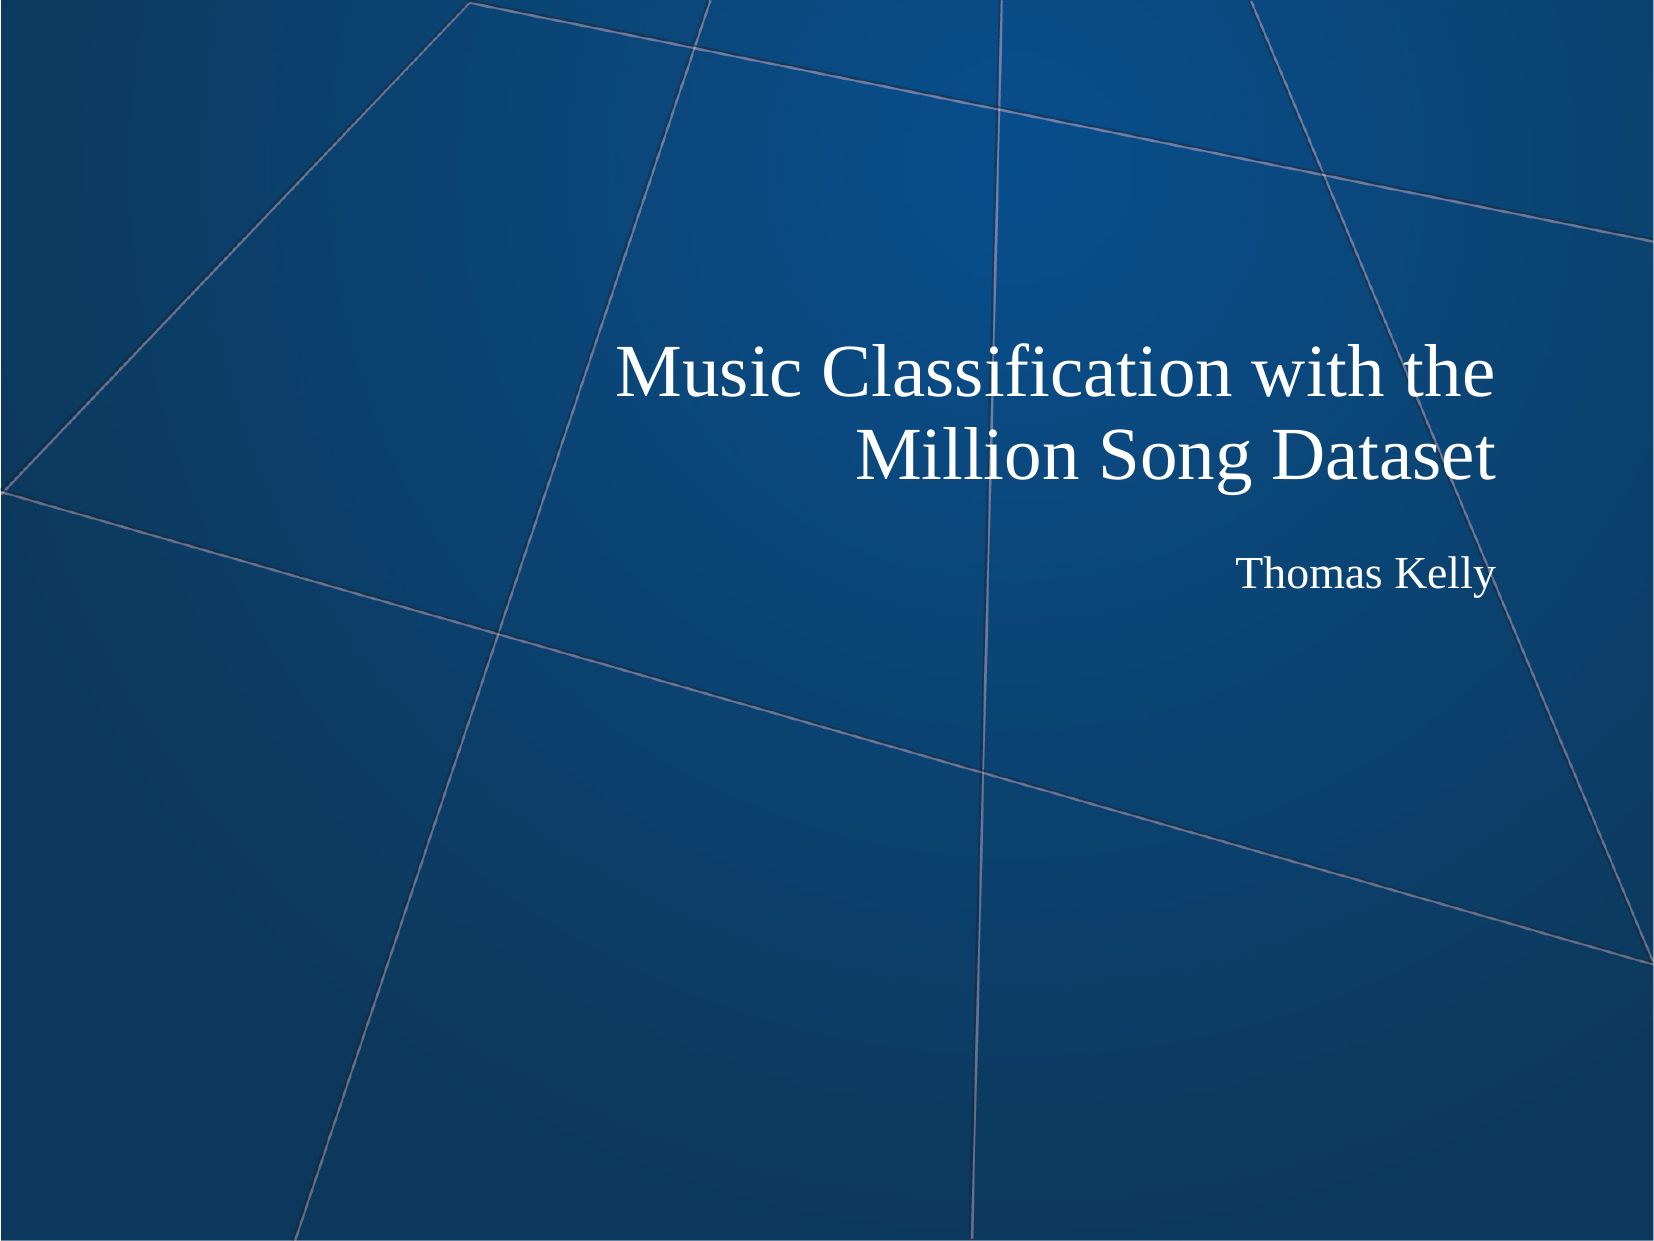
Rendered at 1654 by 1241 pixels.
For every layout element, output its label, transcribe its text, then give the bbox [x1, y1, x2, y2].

subtitle Thomas Kelly [805, 517, 1497, 630]
title Music Classification with the Million Song Dataset [487, 329, 1497, 496]
picture [0, 0, 1654, 1241]
